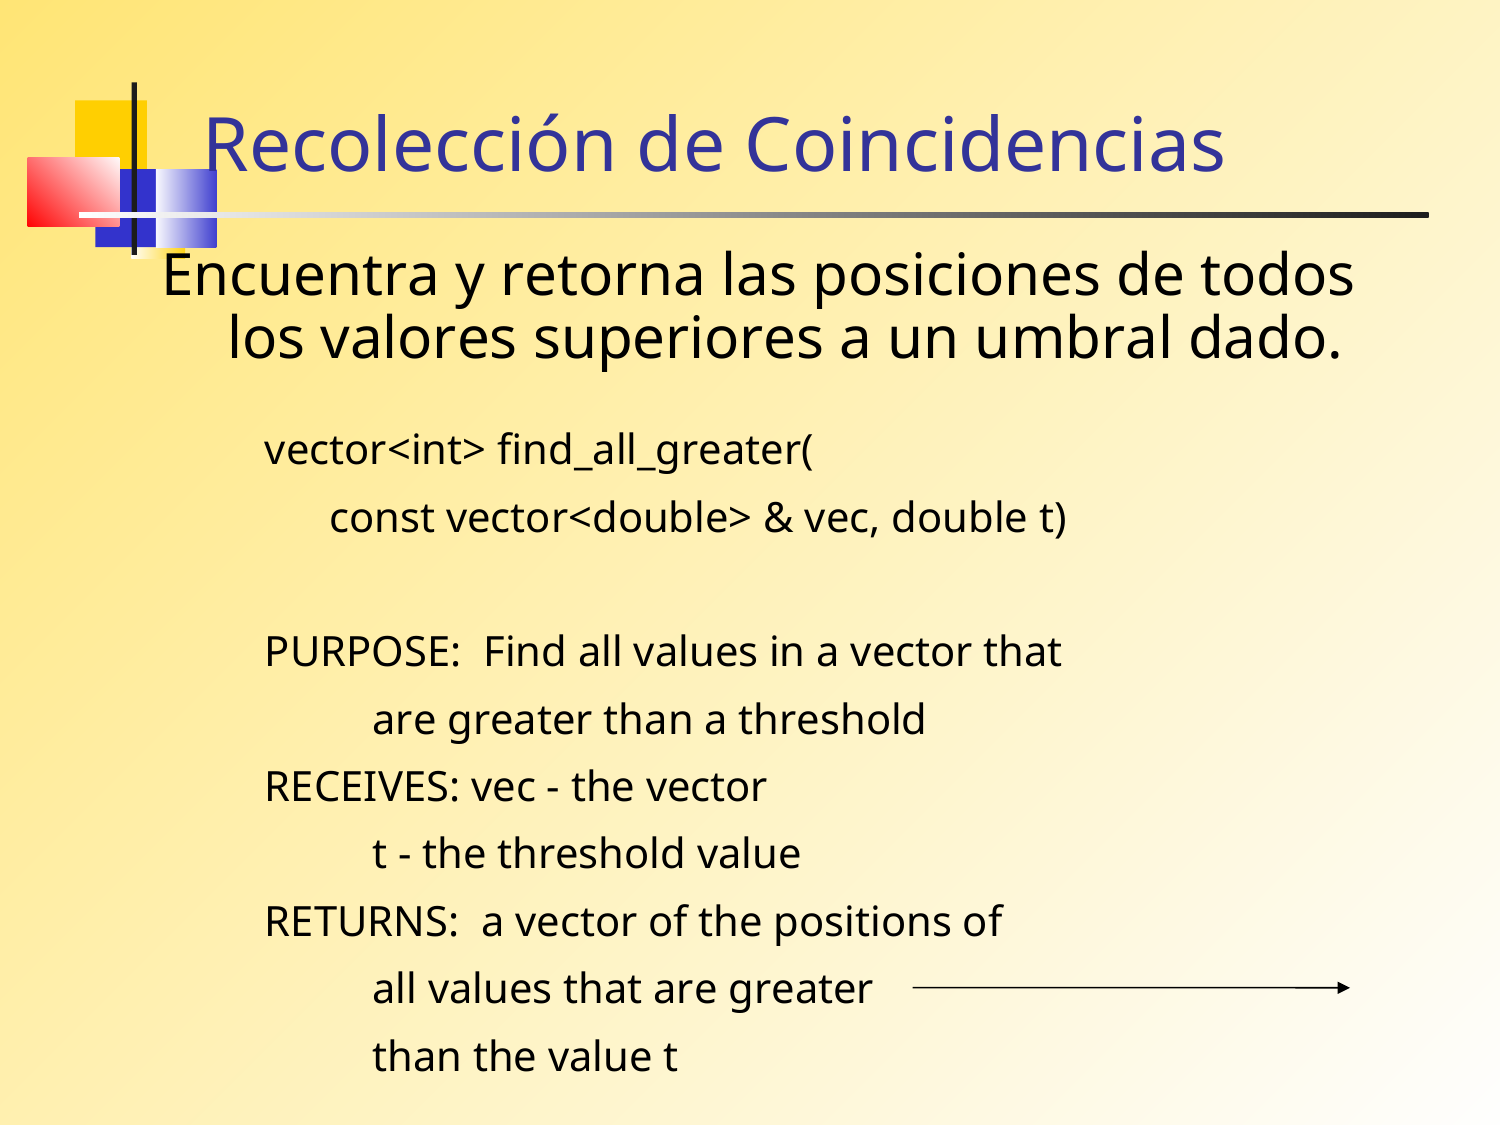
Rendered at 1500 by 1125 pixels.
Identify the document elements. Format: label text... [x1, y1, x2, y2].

list vector<int> find_all_greater( const vector<double> & vec, double t)‏ PURPOSE: Find all values in a vector that are greater than a threshold RECEIVES: vec - the vector t - the threshold value RETURNS: a vector of the positions of all values that are greater than the value t [249, 412, 1463, 1022]
title Recolección de Coincidencias [187, 37, 1466, 201]
text_box Encuentra y retorna las posiciones de todos los valores superiores a un umbral dado. [137, 237, 1463, 379]
